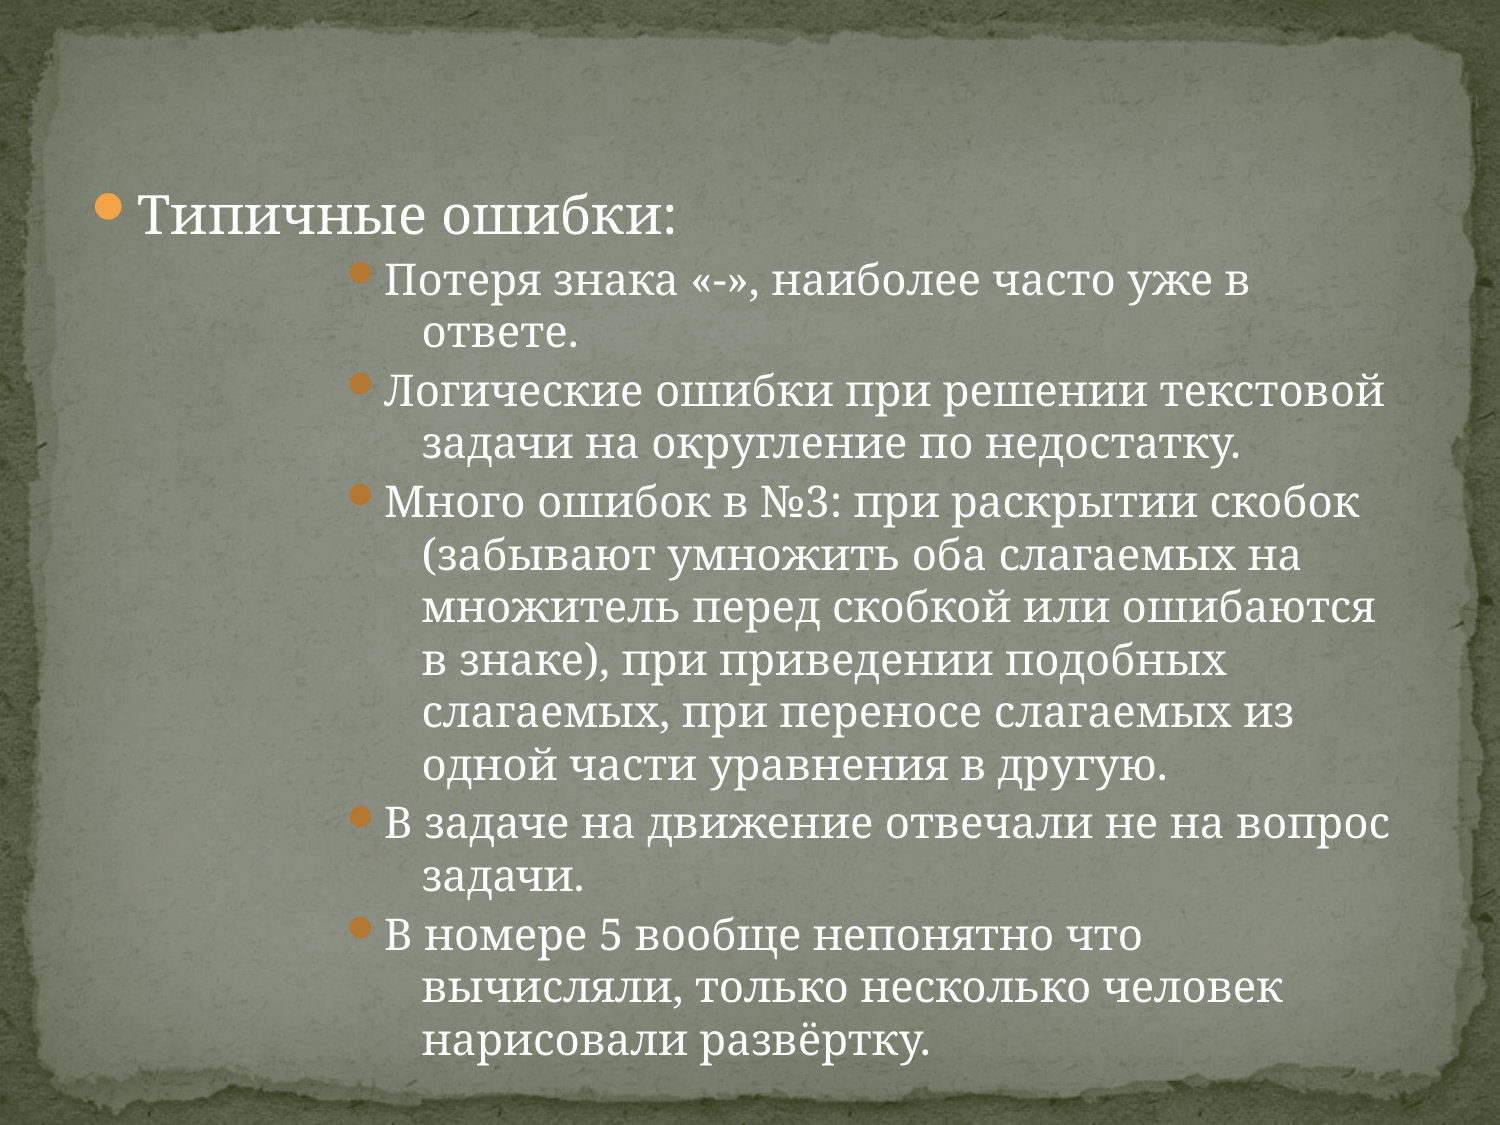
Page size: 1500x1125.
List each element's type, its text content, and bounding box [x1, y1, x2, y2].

picture [0, 0, 1500, 1125]
list Типичные ошибки: Потеря знака «-», наиболее часто уже в ответе. Логические ошибки при решении текстовой задачи на округление по недостатку. Много ошибок в №3: при раскрытии скобок (забывают умножить оба слагаемых на множитель перед скобкой или ошибаются в знаке), при приведении подобных слагаемых, при переносе слагаемых из одной части уравнения в другую. В задаче на движение отвечали не на вопрос задачи. В номере 5 вообще непонятно что вычисляли, только несколько человек нарисовали развёртку. [76, 172, 1427, 1036]
